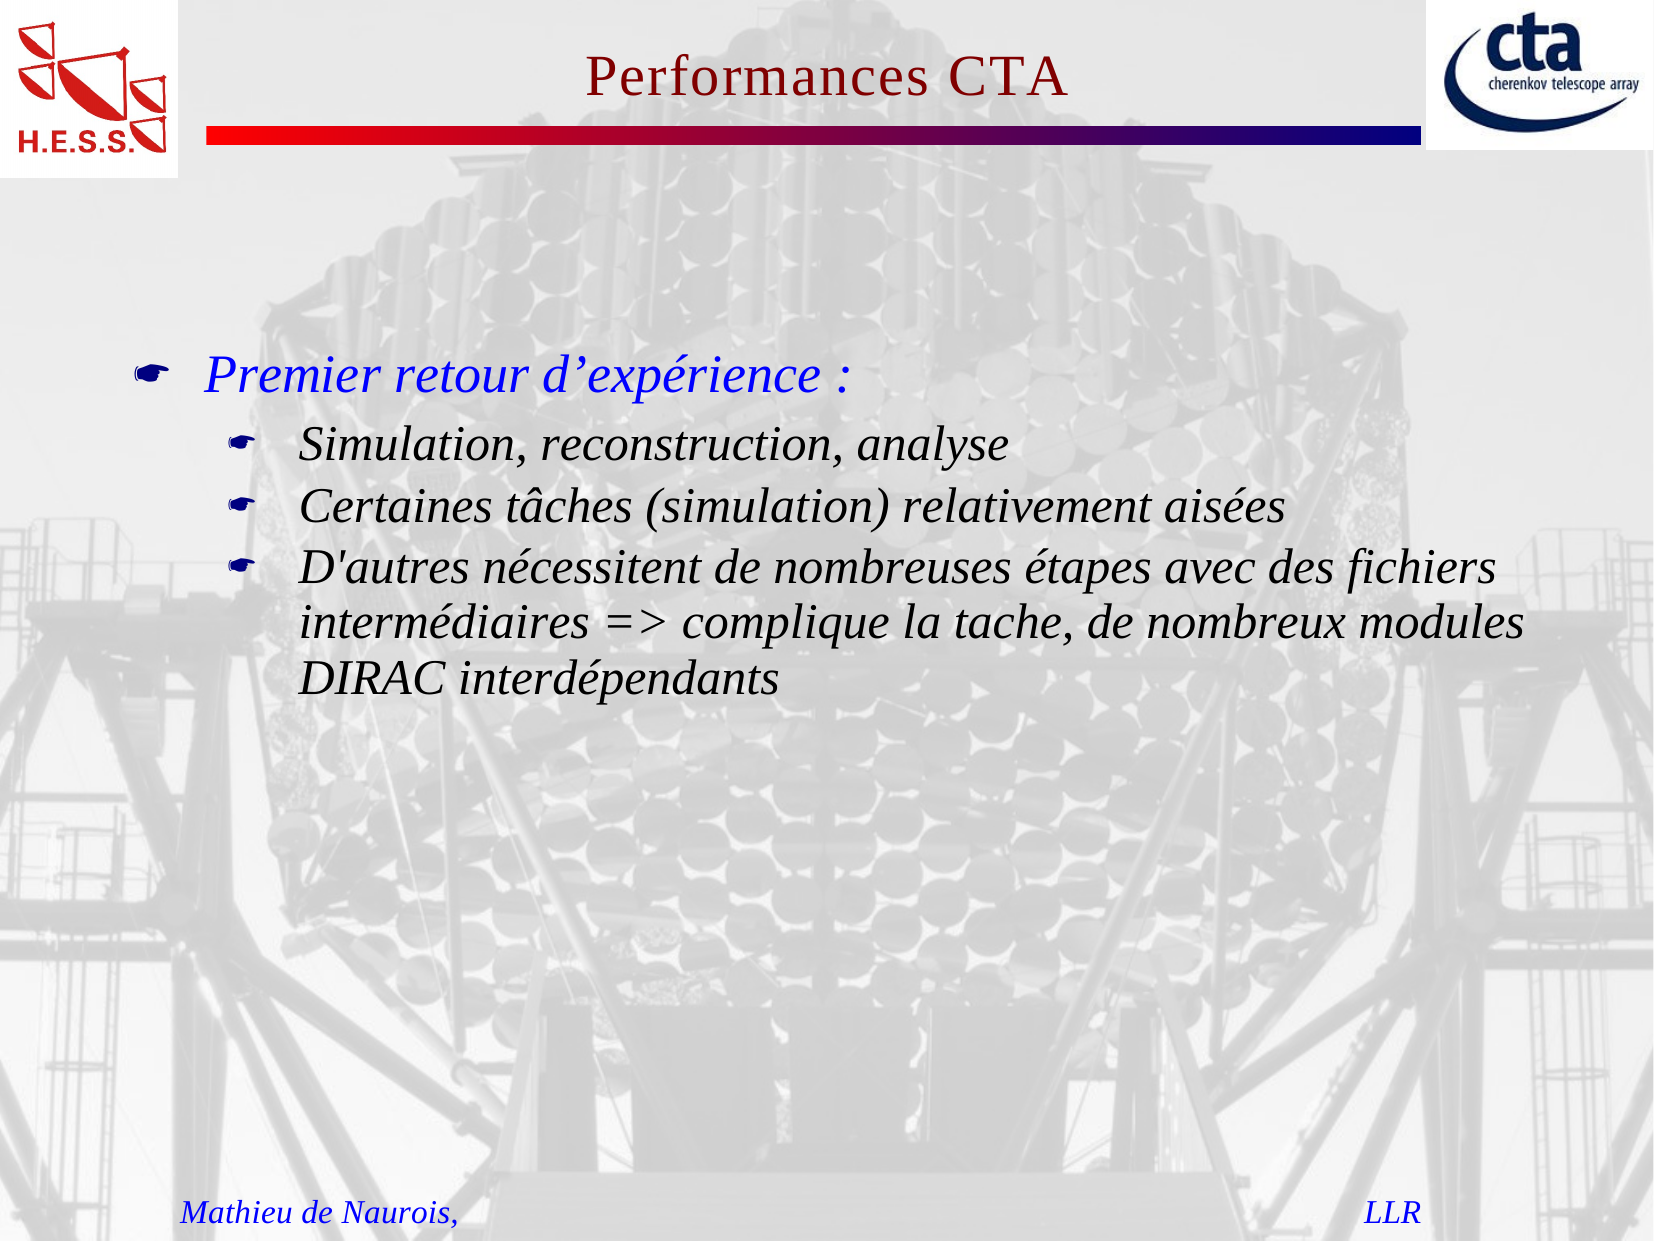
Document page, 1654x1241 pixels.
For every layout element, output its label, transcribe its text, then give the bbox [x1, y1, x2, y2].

title Performances CTA [121, 29, 1534, 122]
list Premier retour d’expérience : Simulation, reconstruction, analyse Certaines tâches (simulation) relativement aisées D'autres nécessitent de nombreuses étapes avec des fichiers intermédiaires => complique la tache, de nombreux modules DIRAC interdépendants [121, 344, 1534, 798]
picture [1426, 0, 1654, 150]
picture [0, 0, 178, 178]
